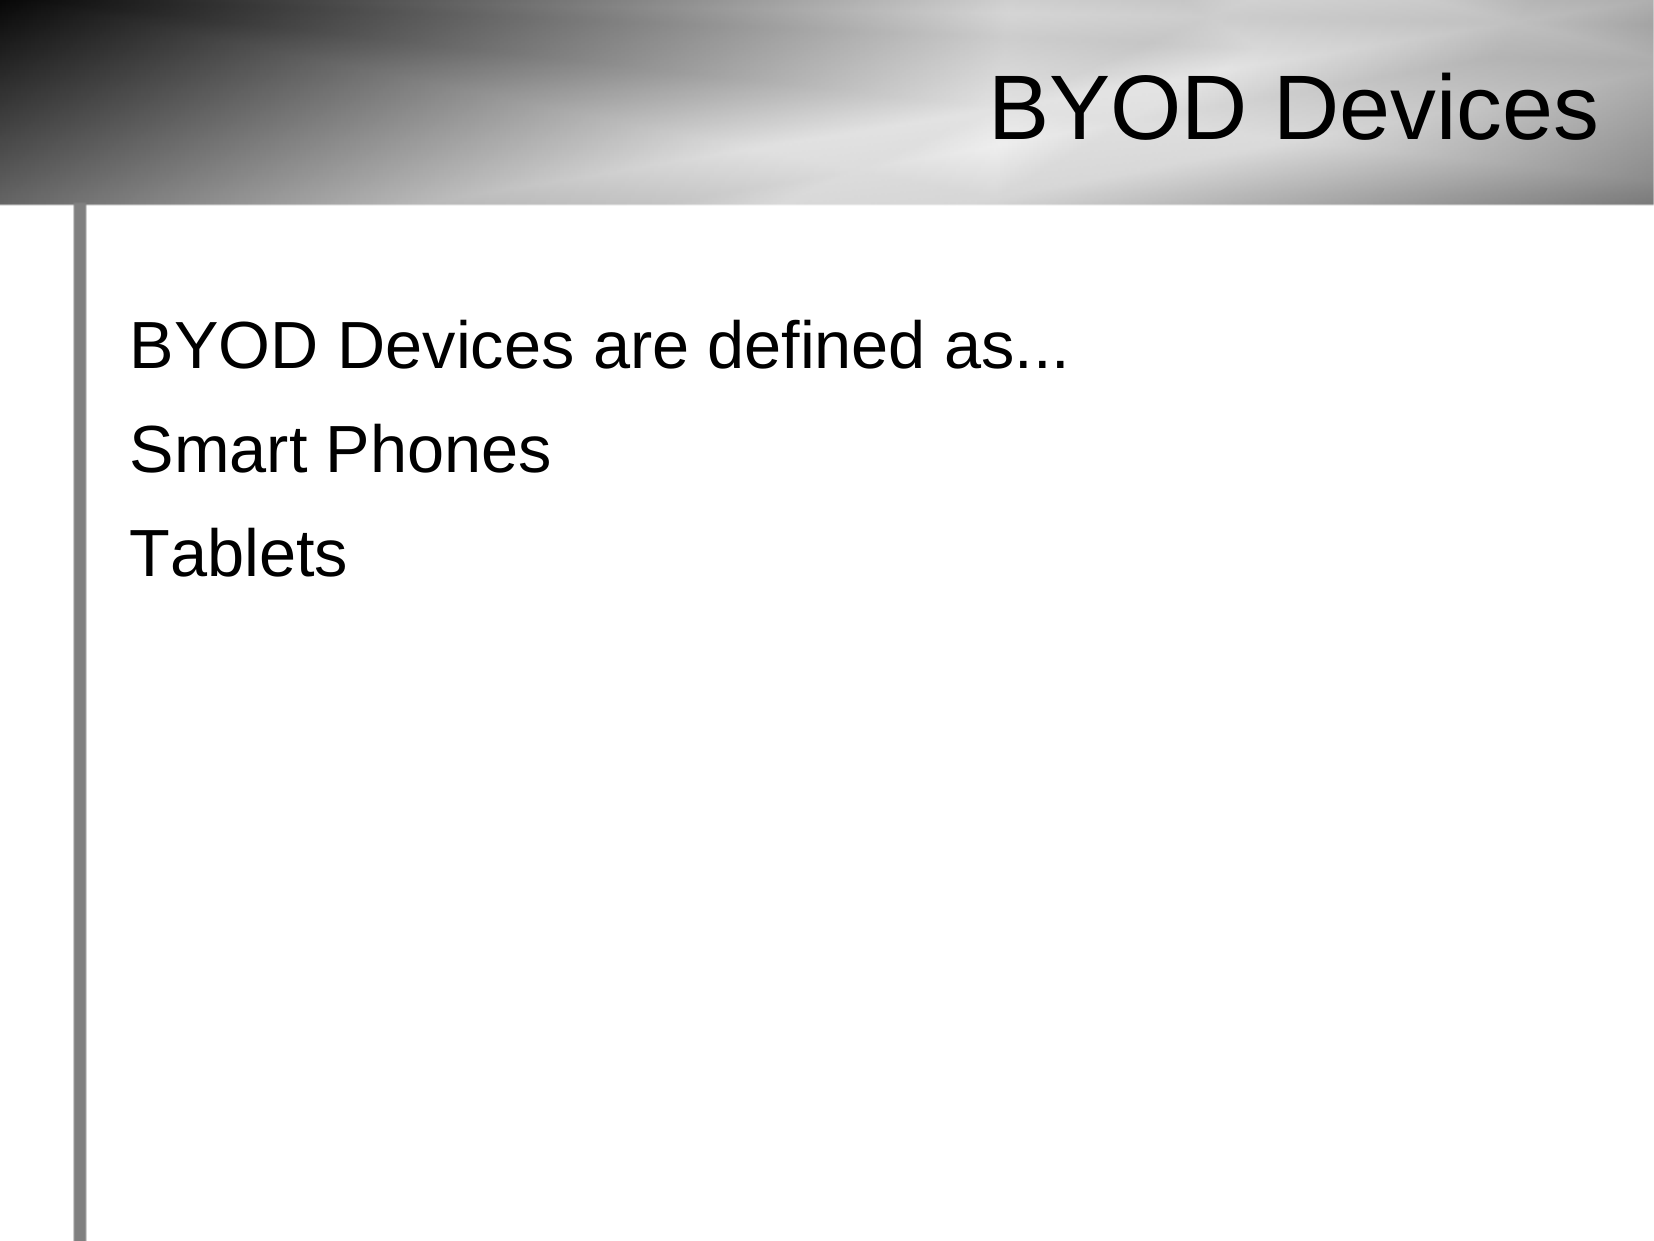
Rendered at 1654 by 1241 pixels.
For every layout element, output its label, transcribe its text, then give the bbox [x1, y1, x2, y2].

title BYOD Devices [112, 13, 1601, 201]
picture [0, 0, 1654, 1241]
list BYOD Devices are defined as... Smart Phones Tablets [112, 307, 1601, 1064]
